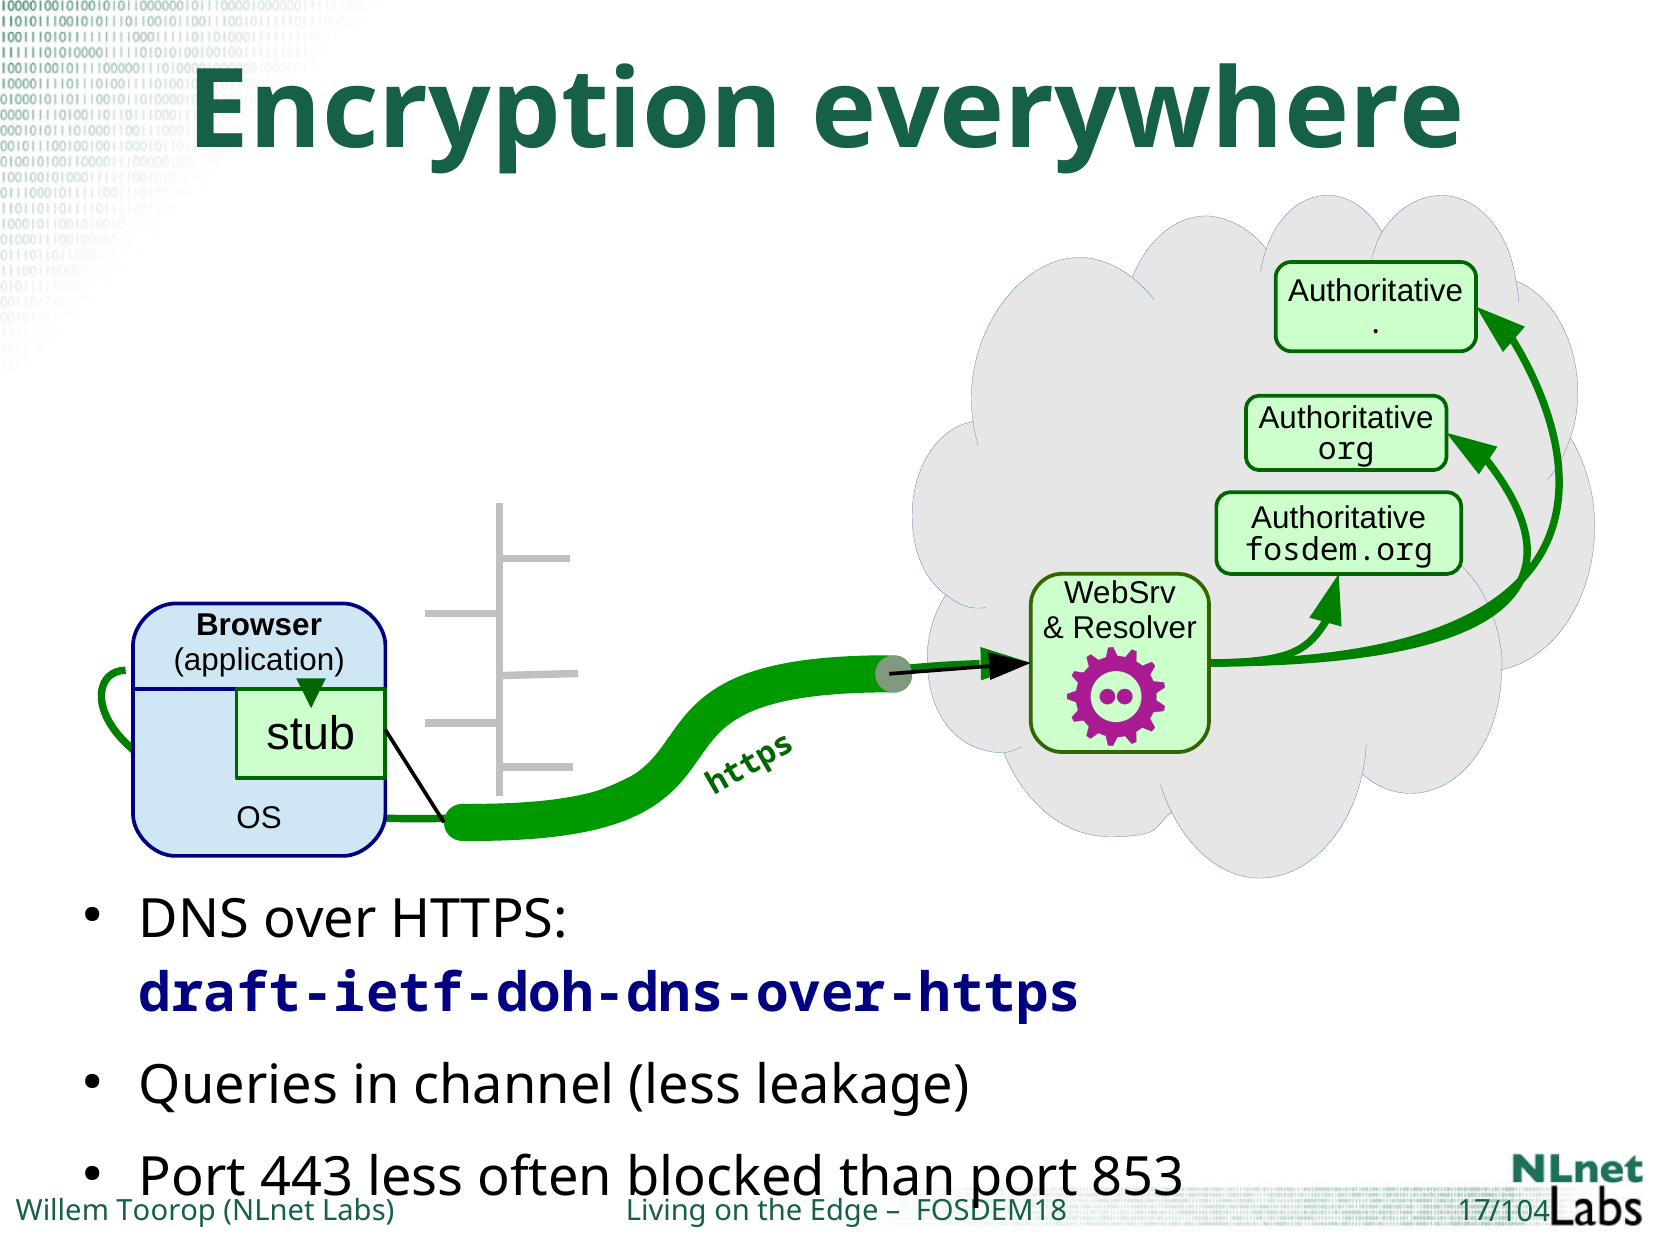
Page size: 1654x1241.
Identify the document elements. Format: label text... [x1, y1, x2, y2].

picture [974, 1202, 986, 1218]
title Encryption everywhere [82, 34, 1571, 175]
list DNS over HTTPS: draft-ietf-doh-dns-over-https Queries in channel (less leakage) Port 443 less often blocked than port 853 [82, 879, 1571, 1193]
picture [854, 1143, 1644, 1239]
picture [0, 0, 1595, 879]
